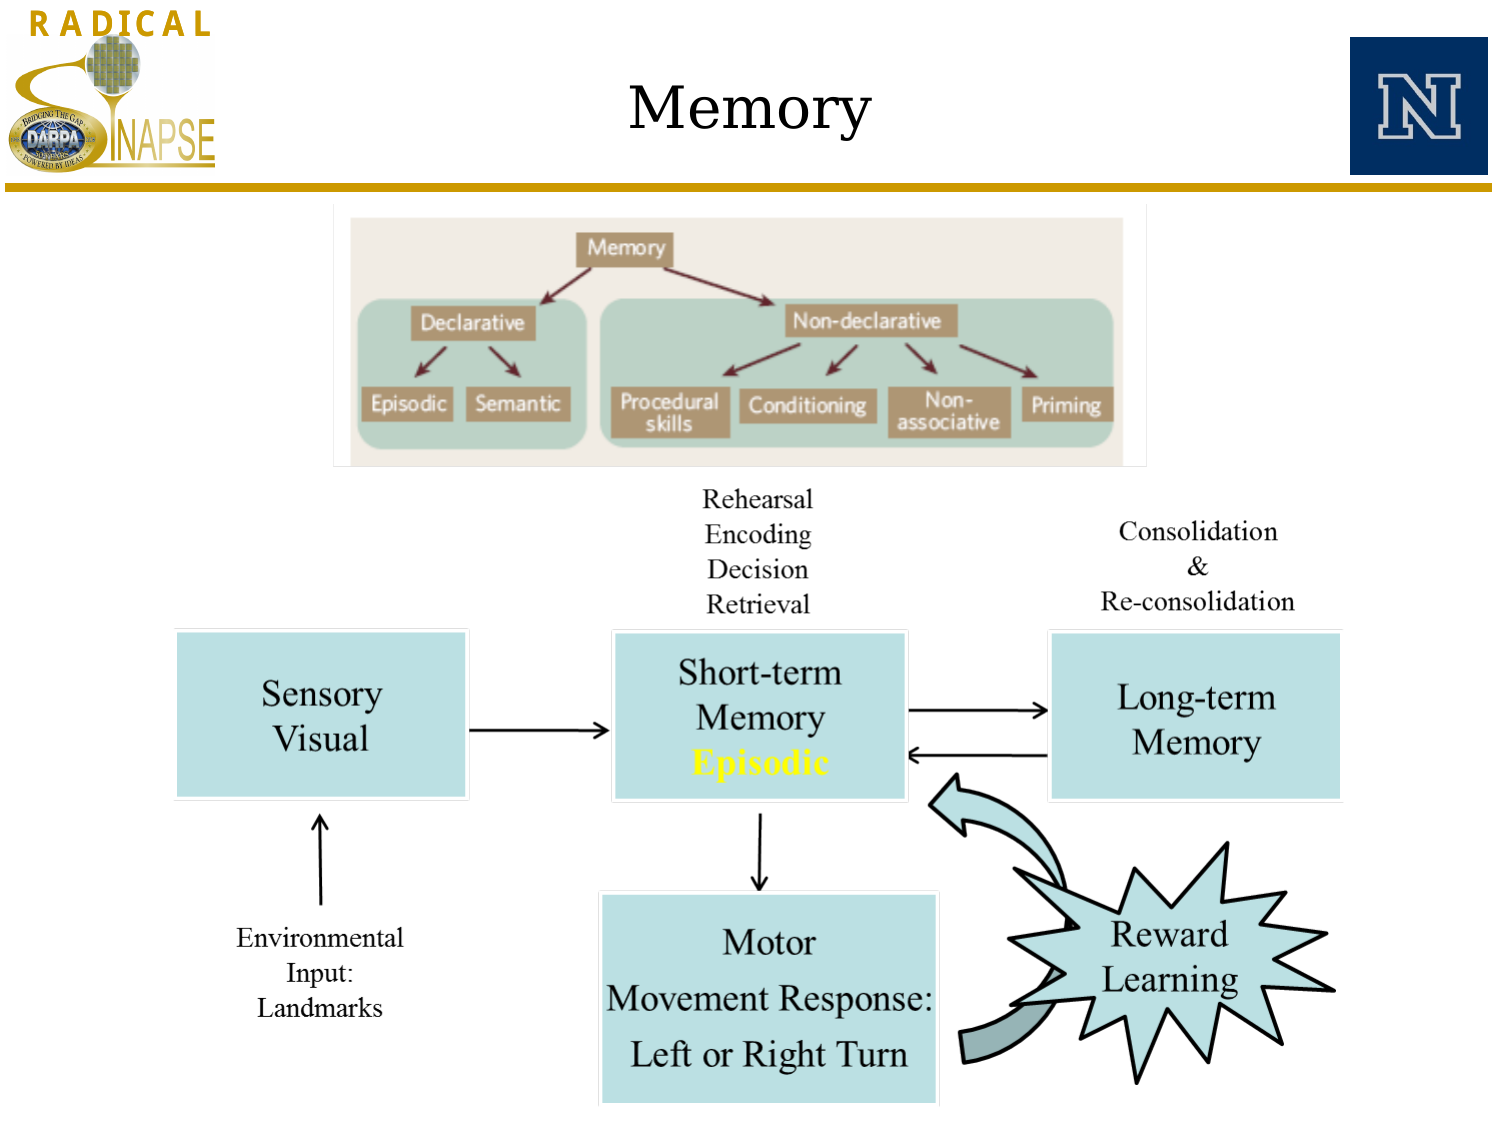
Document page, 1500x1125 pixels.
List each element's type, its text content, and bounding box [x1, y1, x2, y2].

picture [173, 204, 1344, 1107]
text_box Memory [474, 62, 1025, 150]
picture [1350, 37, 1488, 175]
